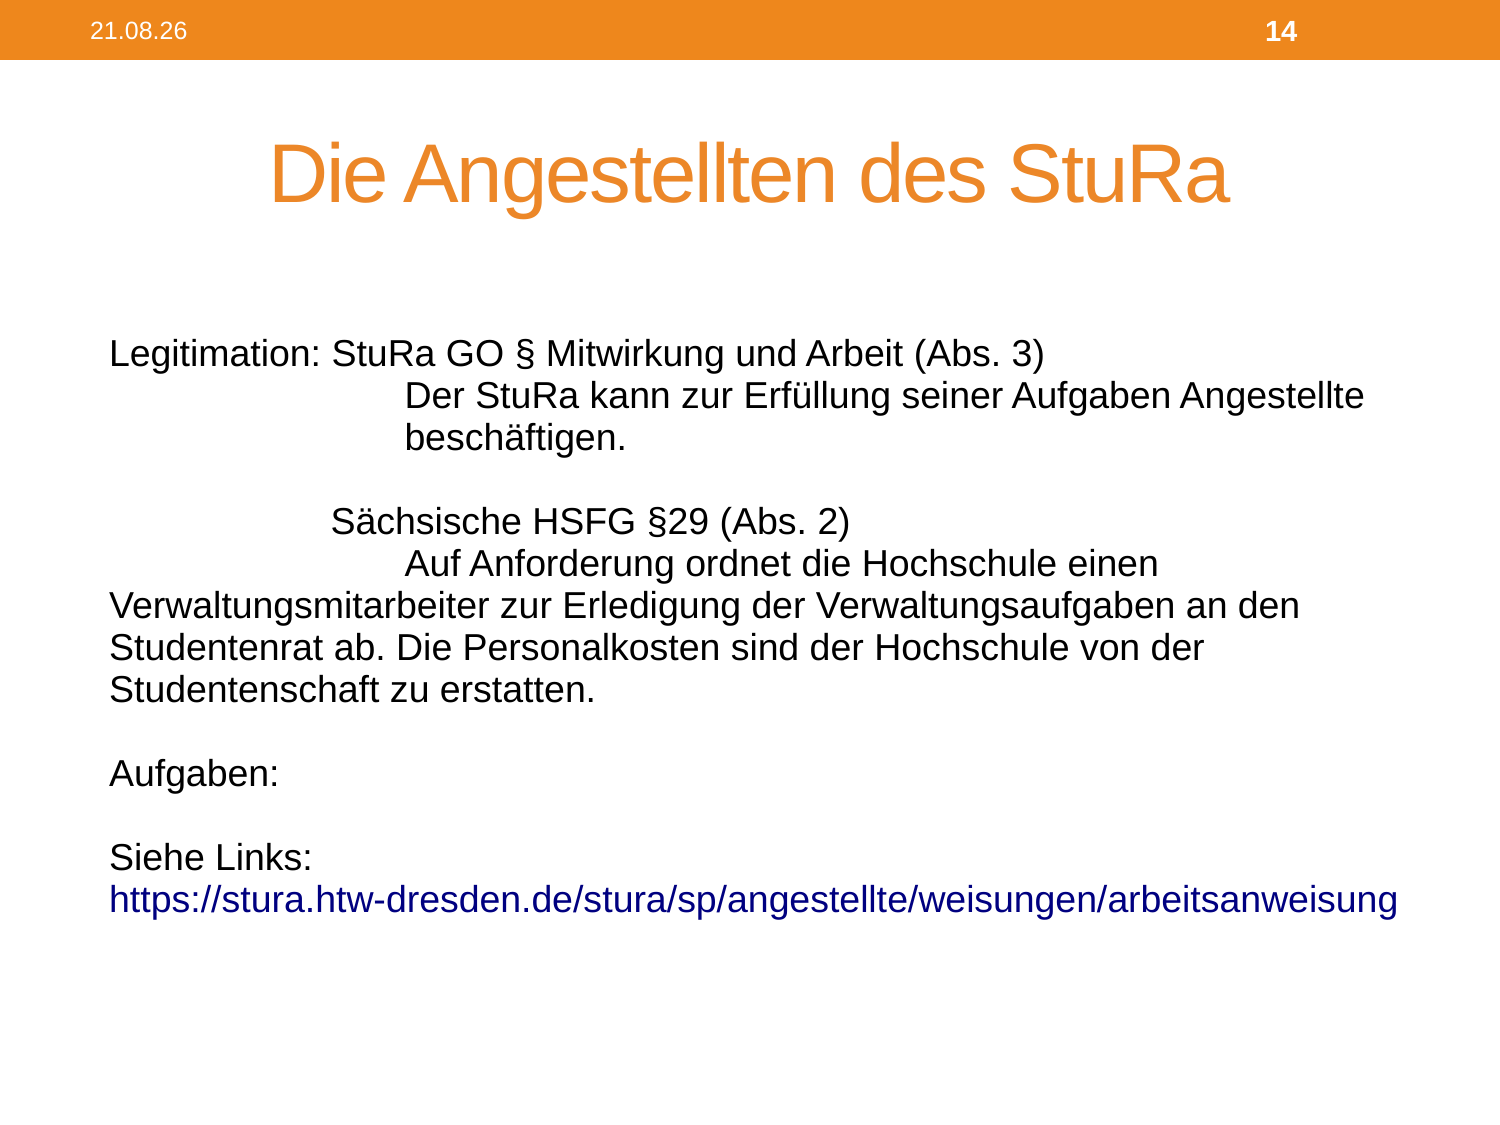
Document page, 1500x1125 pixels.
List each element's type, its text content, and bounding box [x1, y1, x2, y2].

slide_number 08.01.19 [75, 3, 550, 57]
title Die Angestellten des StuRa [75, 87, 1425, 250]
slide_number <Nummer> [1250, 3, 1425, 57]
text_box Legitimation: StuRa GO § Mitwirkung und Arbeit (Abs. 3) Der StuRa kann zur Erfüllung seiner Aufgaben Angestellte beschäftigen. Sächsische HSFG §29 (Abs. 2) Auf Anforderung ordnet die Hochschule einen Verwaltungsmitarbeiter zur Erledigung der Verwaltungsaufgaben an den Studentenrat ab. Die Personalkosten sind der Hochschule von der Studentenschaft zu erstatten. Aufgaben: Siehe Links: https://stura.htw-dresden.de/stura/sp/angestellte/weisungen/arbeitsanweisung [94, 283, 1465, 1016]
